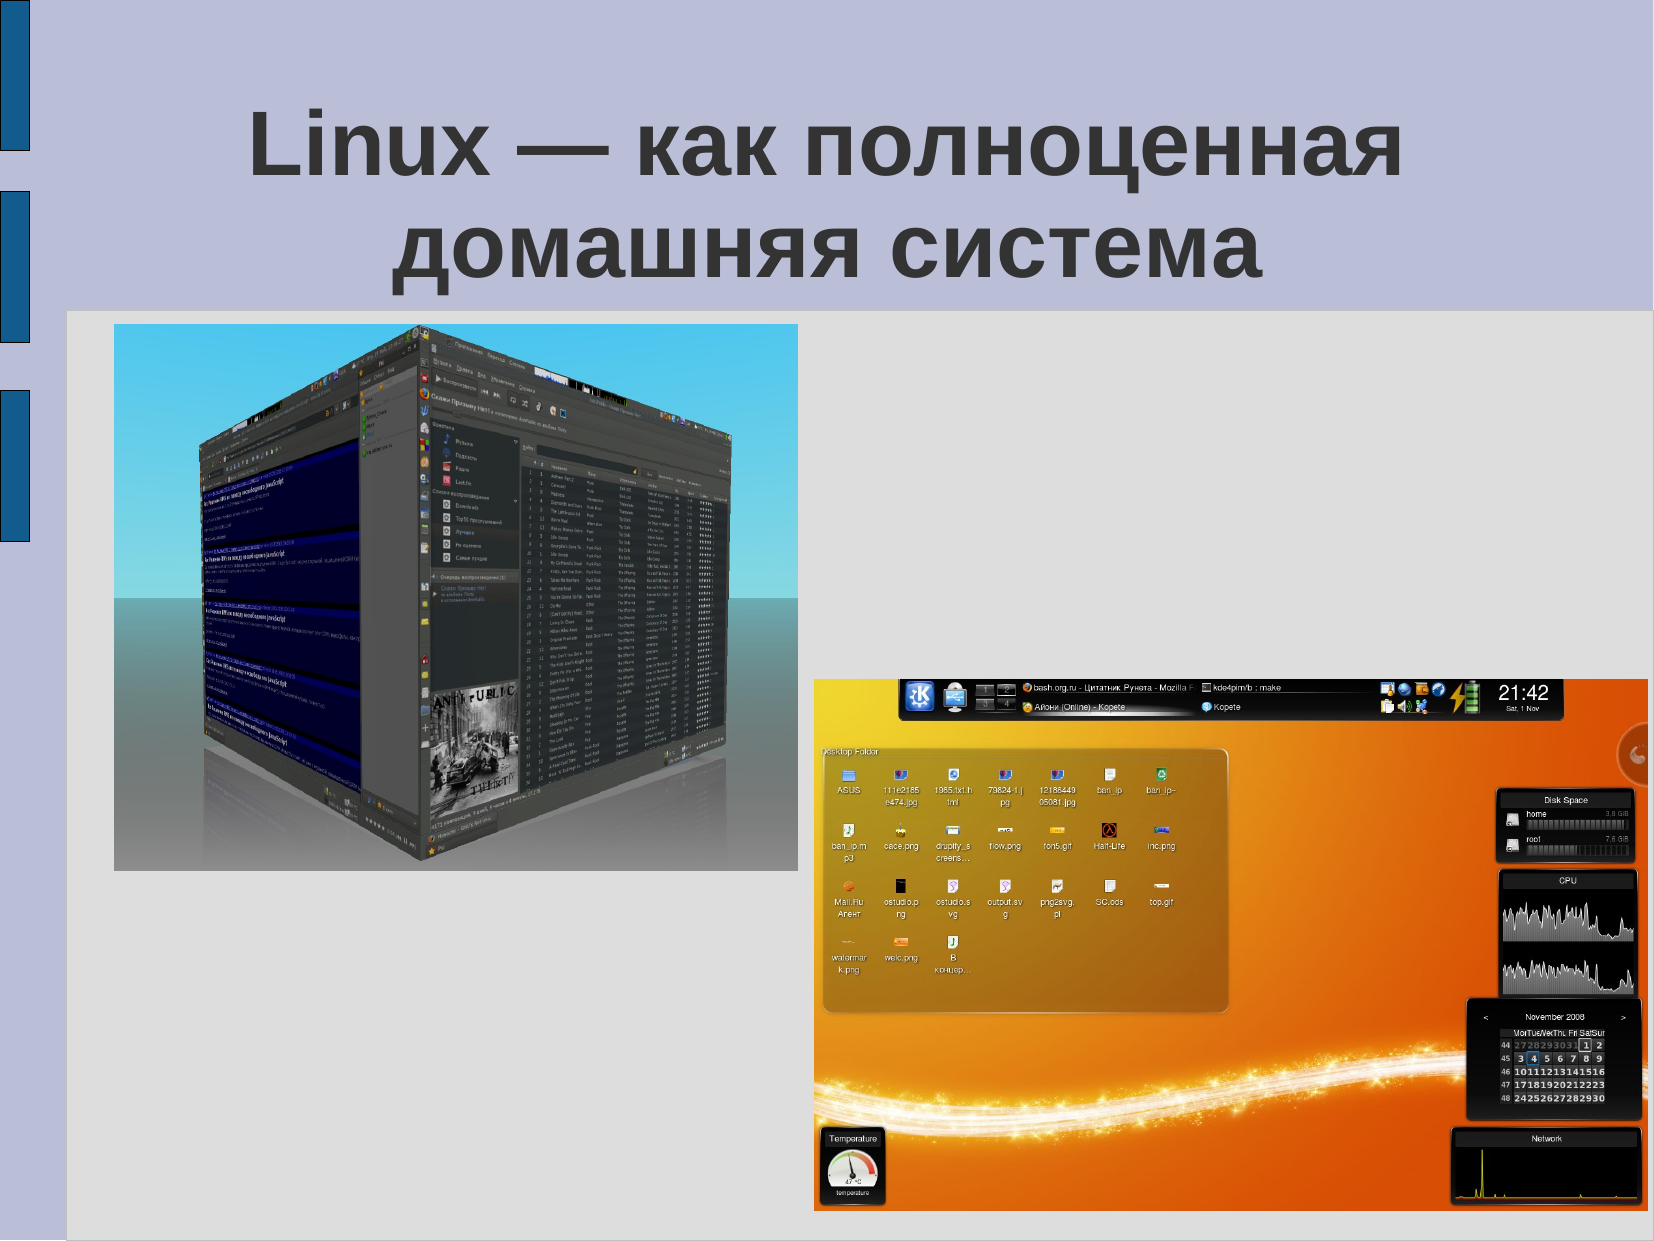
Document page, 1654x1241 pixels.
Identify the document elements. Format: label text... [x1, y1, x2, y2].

picture [814, 679, 1648, 1211]
title Linux — как полноценная домашняя система [121, 91, 1534, 299]
picture [114, 324, 798, 871]
